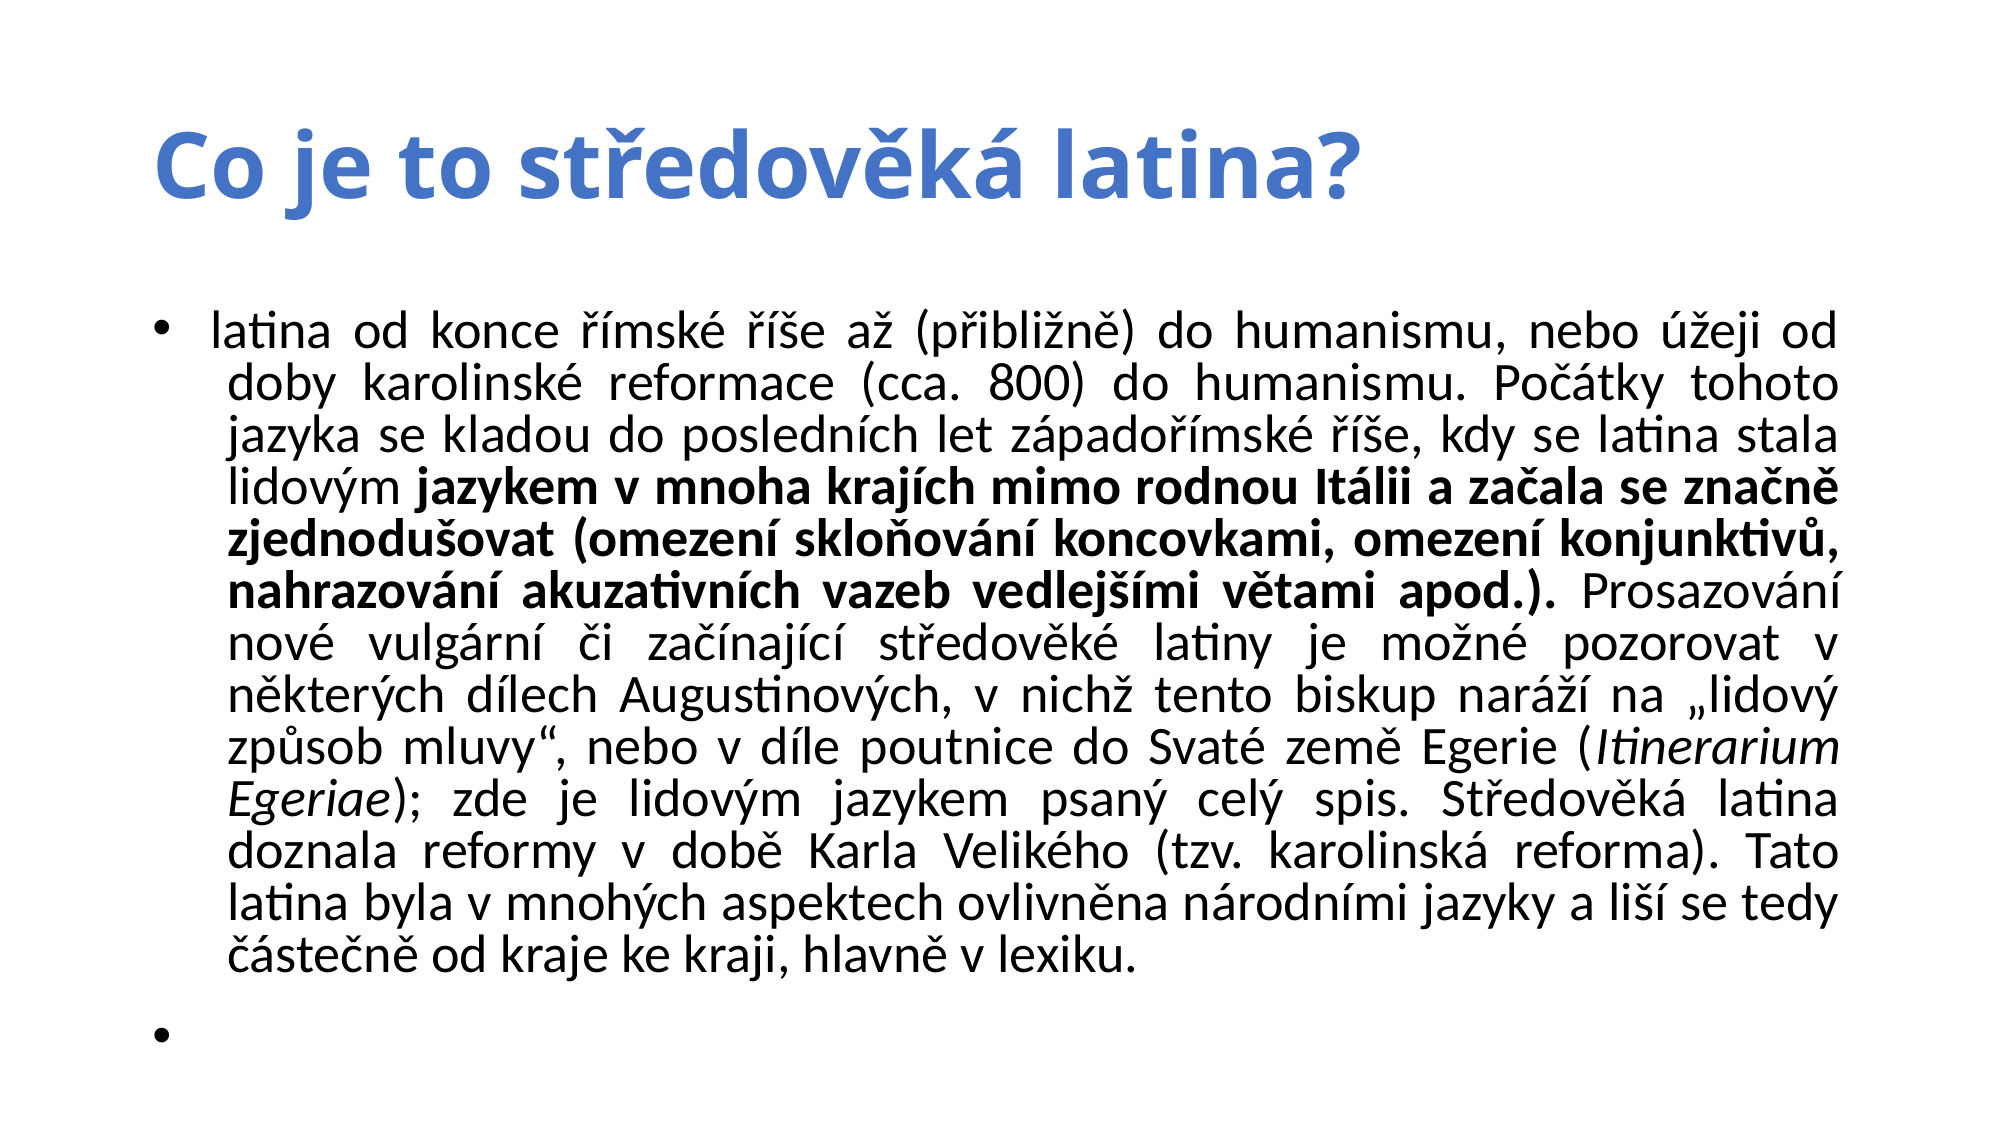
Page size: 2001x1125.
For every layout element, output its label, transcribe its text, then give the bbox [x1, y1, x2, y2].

title Co je to středověká latina? [137, 59, 1863, 278]
list latina od konce římské říše až (přibližně) do humanismu, nebo úžeji od doby karolinské reformace (cca. 800) do humanismu. Počátky tohoto jazyka se kladou do posledních let západořímské říše, kdy se latina stala lidovým jazykem v mnoha krajích mimo rodnou Itálii a začala se značně zjednodušovat (omezení skloňování koncovkami, omezení konjunktivů, nahrazování akuzativních vazeb vedlejšími větami apod.). Prosazování nové vulgární či začínající středověké latiny je možné pozorovat v některých dílech Augustinových, v nichž tento biskup naráží na „lidový způsob mluvy“, nebo v díle poutnice do Svaté země Egerie (Itinerarium Egeriae); zde je lidovým jazykem psaný celý spis. Středověká latina doznala reformy v době Karla Velikého (tzv. karolinská reforma). Tato latina byla v mnohých aspektech ovlivněna národními jazyky a liší se tedy částečně od kraje ke kraji, hlavně v lexiku. [137, 299, 1863, 1014]
